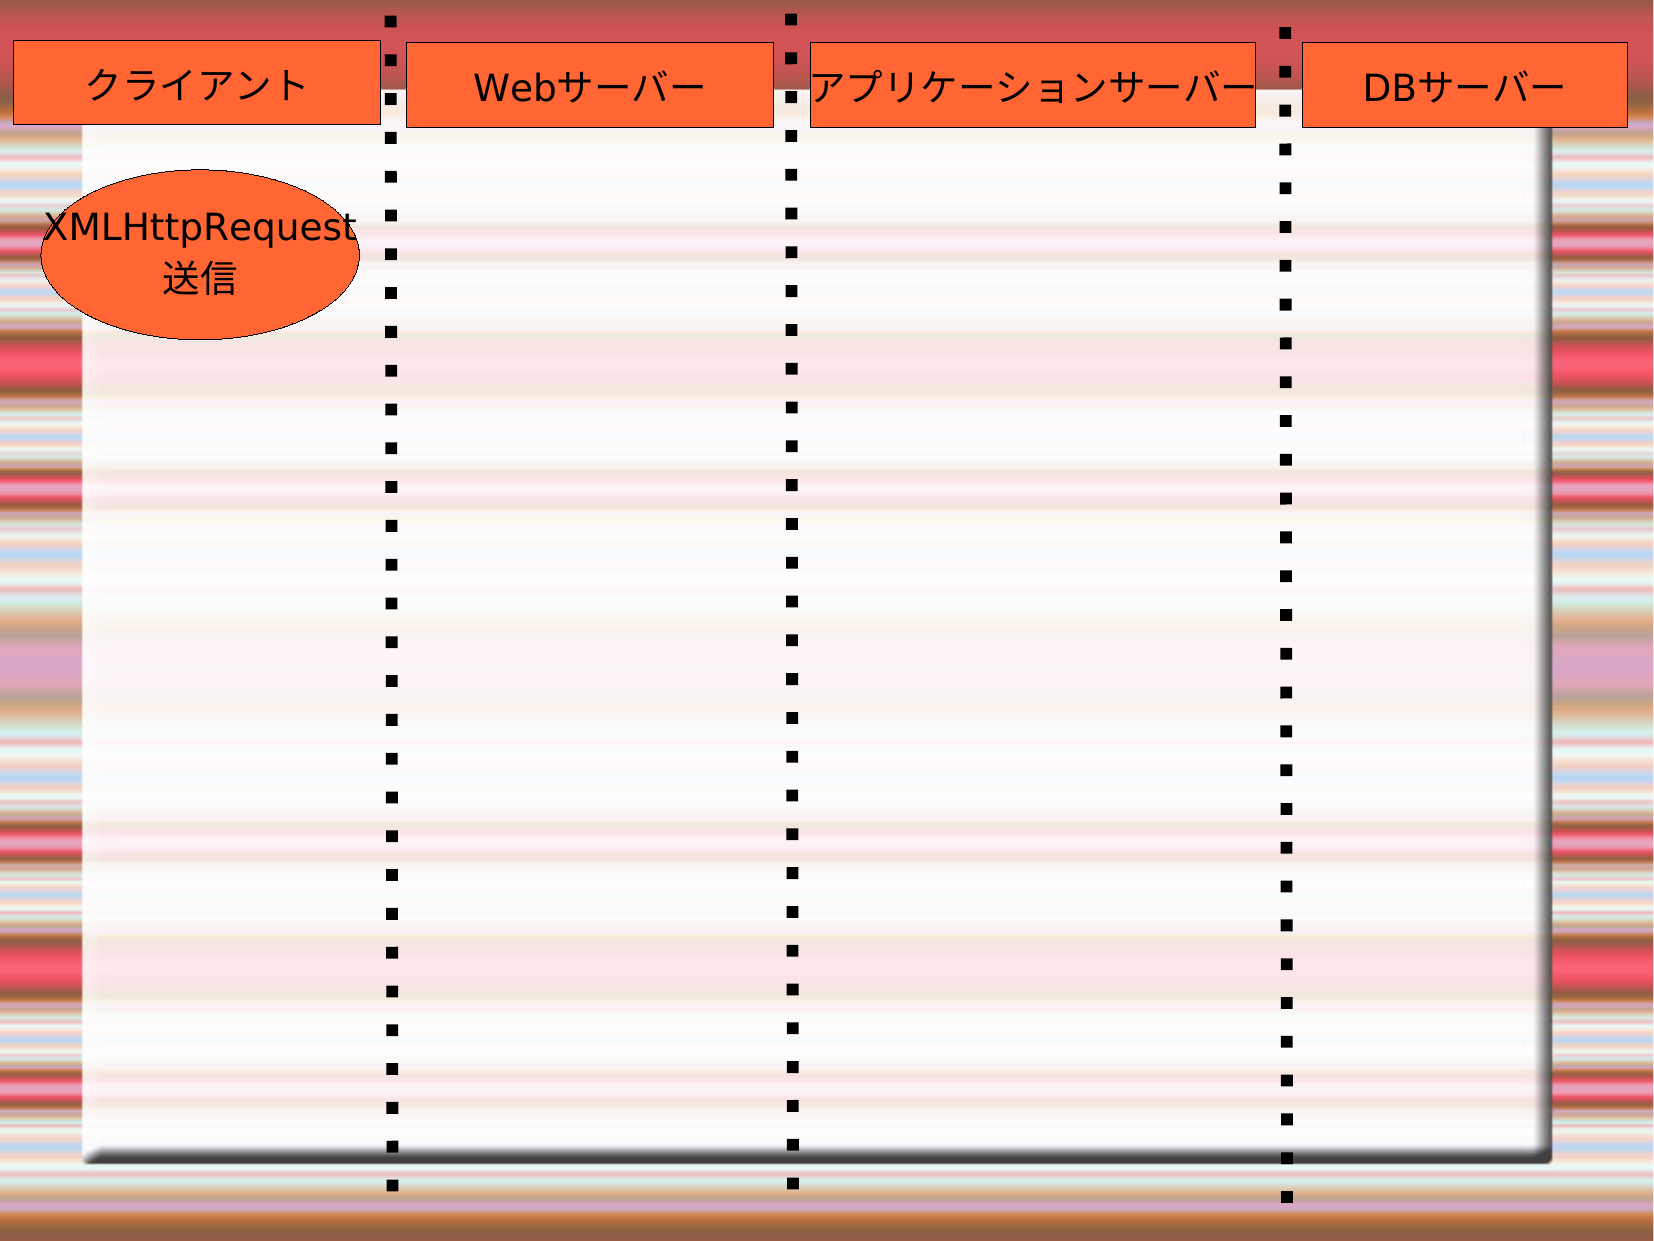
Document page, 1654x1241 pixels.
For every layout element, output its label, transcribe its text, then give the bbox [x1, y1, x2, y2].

picture [0, 0, 1654, 1241]
text_box アプリケーションサーバー [810, 42, 1256, 128]
text_box XMLHttpRequest 送信 [40, 169, 360, 340]
text_box クライアント [13, 40, 381, 125]
text_box Webサーバー [406, 42, 774, 128]
text_box DBサーバー [1302, 42, 1628, 128]
